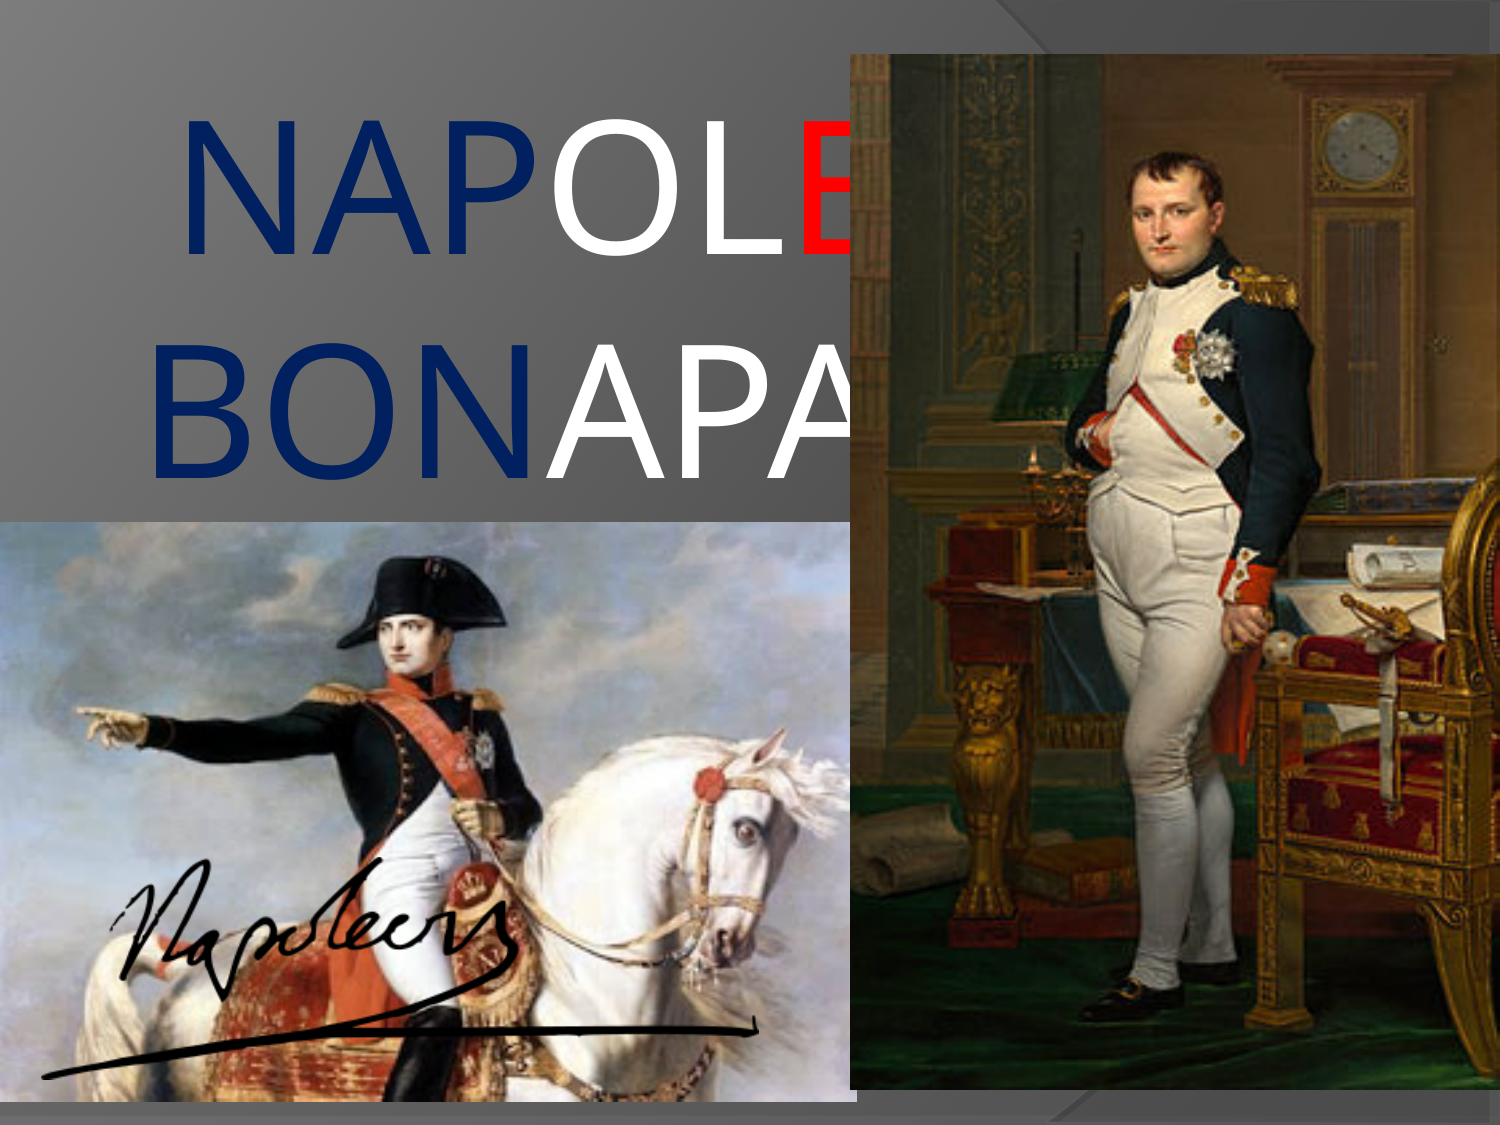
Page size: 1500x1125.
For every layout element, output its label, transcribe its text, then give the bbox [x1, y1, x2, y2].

picture [0, 54, 1500, 1102]
subtitle NAPOLEON BONAPARTE [0, 66, 850, 516]
